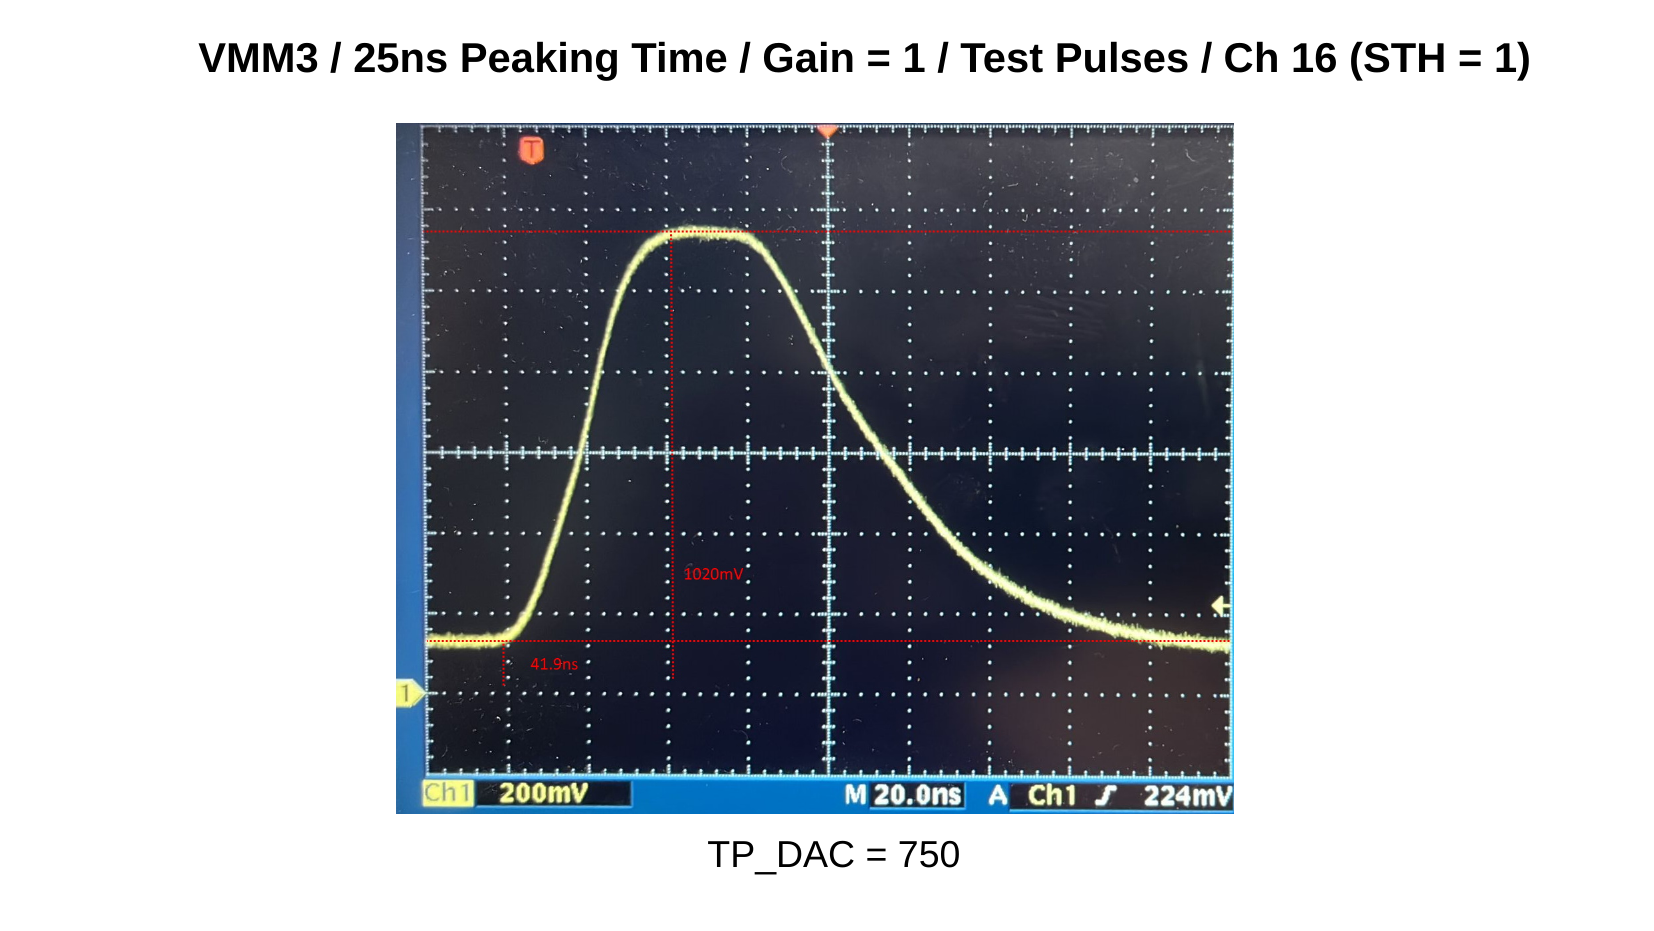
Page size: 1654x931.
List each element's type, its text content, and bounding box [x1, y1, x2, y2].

text_box VMM3 / 25ns Peaking Time / Gain = 1 / Test Pulses / Ch 16 (STH = 1) [183, 27, 1547, 90]
picture [396, 123, 1234, 814]
text_box TP_DAC = 750 [692, 825, 976, 883]
